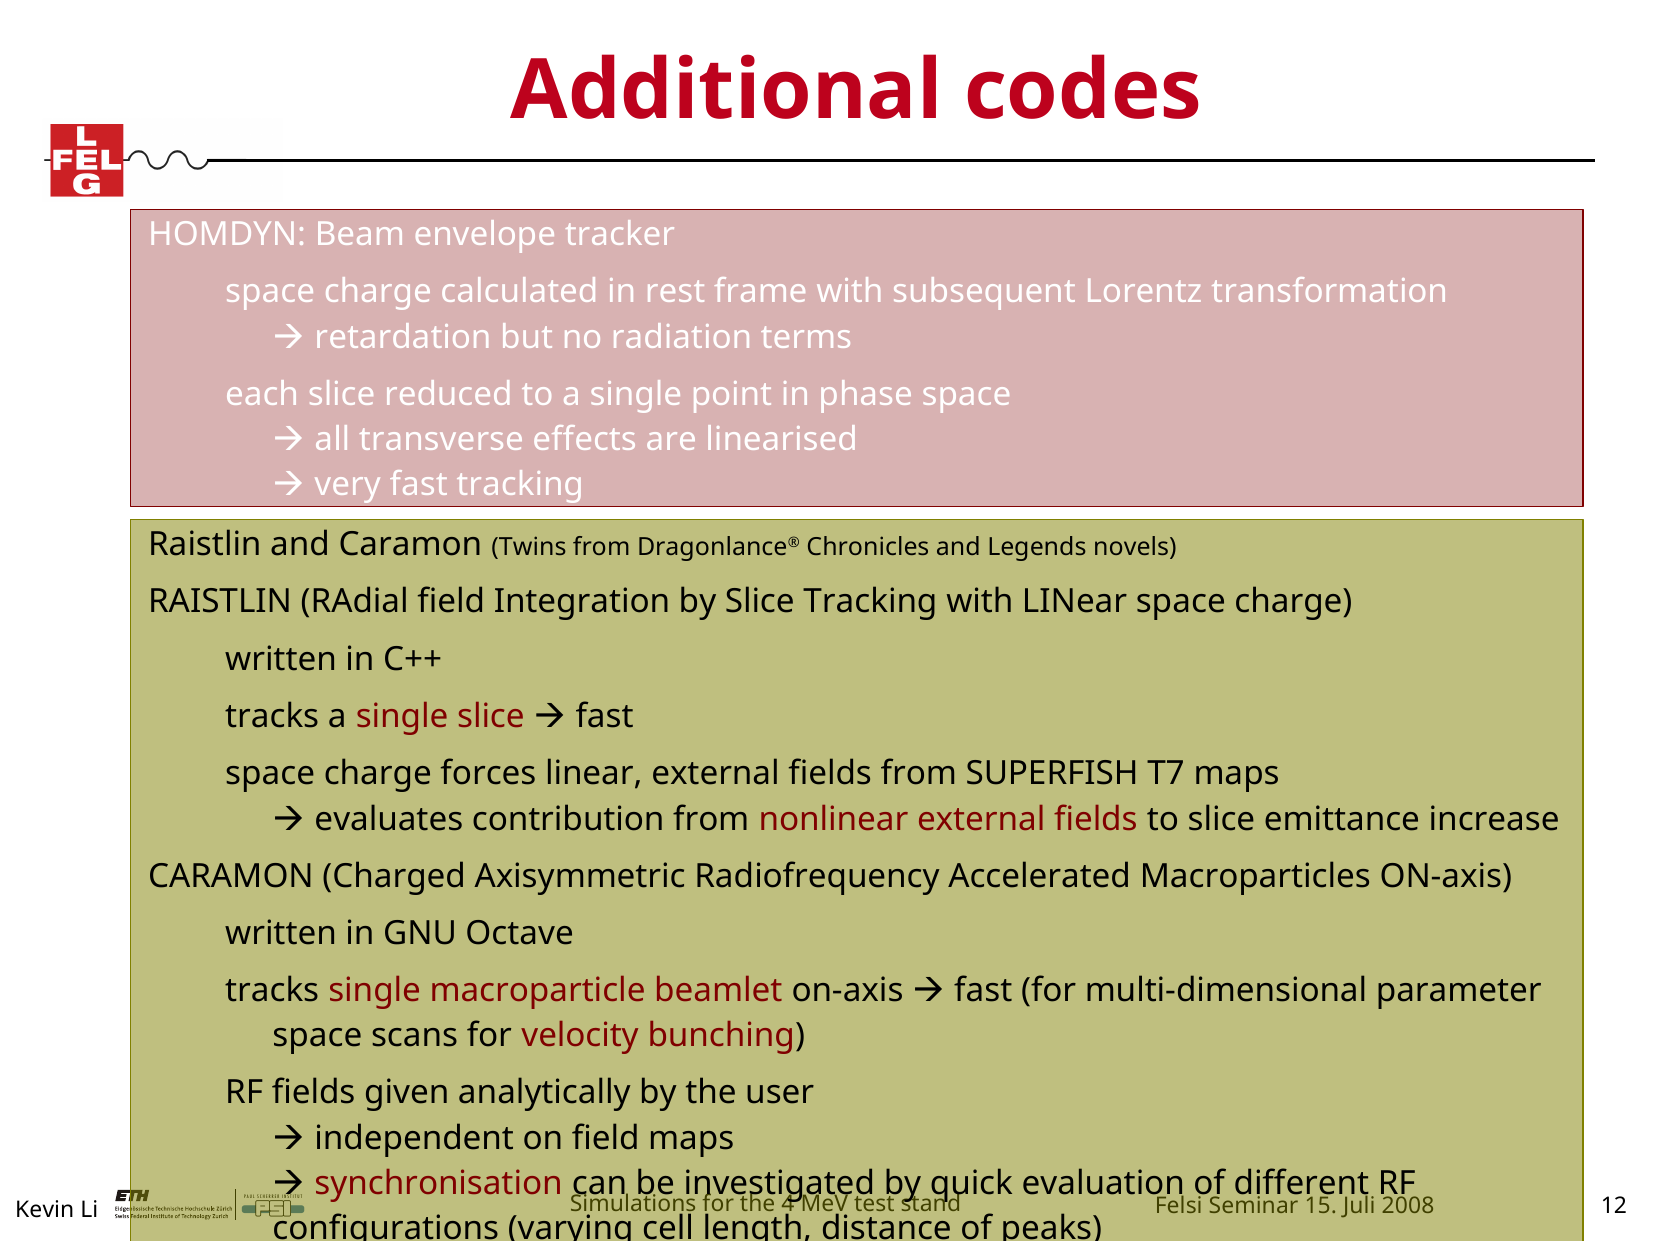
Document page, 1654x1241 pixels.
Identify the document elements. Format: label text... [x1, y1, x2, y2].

text_box HOMDYN: Beam envelope tracker space charge calculated in rest frame with subsequent Lorentz transformation  retardation but no radiation terms each slice reduced to a single point in phase space  all transverse effects are linearised  very fast tracking [130, 209, 1583, 488]
text_box Raistlin and Caramon (Twins from Dragonlance® Chronicles and Legends novels) RAISTLIN (RAdial field Integration by Slice Tracking with LINear space charge) written in C++ tracks a single slice  fast space charge forces linear, external fields from SUPERFISH T7 maps  evaluates contribution from nonlinear external fields to slice emittance increase CARAMON (Charged Axisymmetric Radiofrequency Accelerated Macroparticles ON-axis) written in GNU Octave tracks single macroparticle beamlet on-axis  fast (for multi-dimensional parameter space scans for velocity bunching) RF fields given analytically by the user  independent on field maps  synchronisation can be investigated by quick evaluation of different RF configurations (varying cell length, distance of peaks) [130, 519, 1583, 1156]
title Additional codes [130, 17, 1583, 156]
picture [42, 118, 283, 202]
